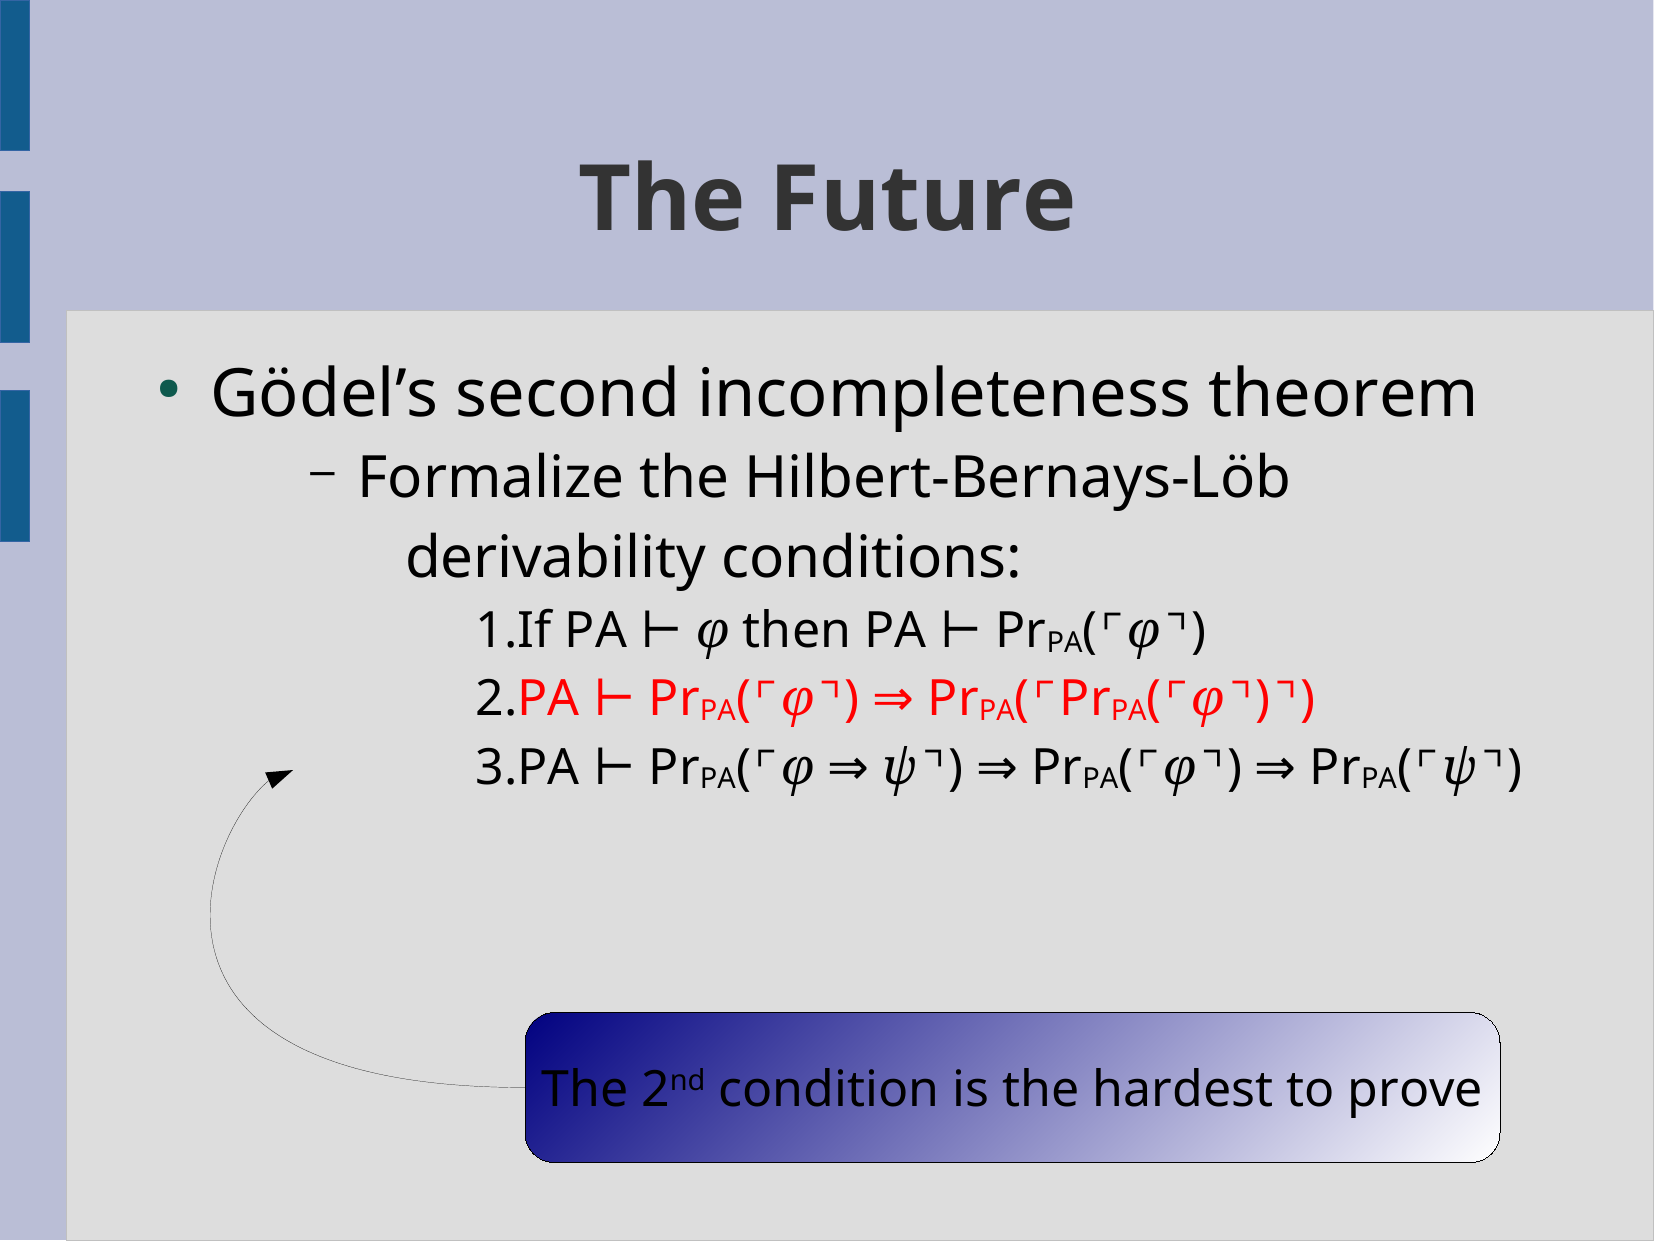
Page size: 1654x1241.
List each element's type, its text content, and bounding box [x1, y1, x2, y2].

text_box The 2nd condition is the hardest to prove [525, 1012, 1501, 1163]
title The Future [121, 91, 1534, 299]
list Gödel’s second incompleteness theorem Formalize the Hilbert-Bernays-Löb derivability conditions: If PA ⊢ φ then PA ⊢ PrPA(⌜φ⌝) PA ⊢ PrPA(⌜φ⌝) ⇒ PrPA(⌜PrPA(⌜φ⌝)⌝) PA ⊢ PrPA(⌜φ ⇒ ψ⌝) ⇒ PrPA(⌜φ⌝) ⇒ PrPA(⌜ψ⌝) [121, 344, 1534, 921]
